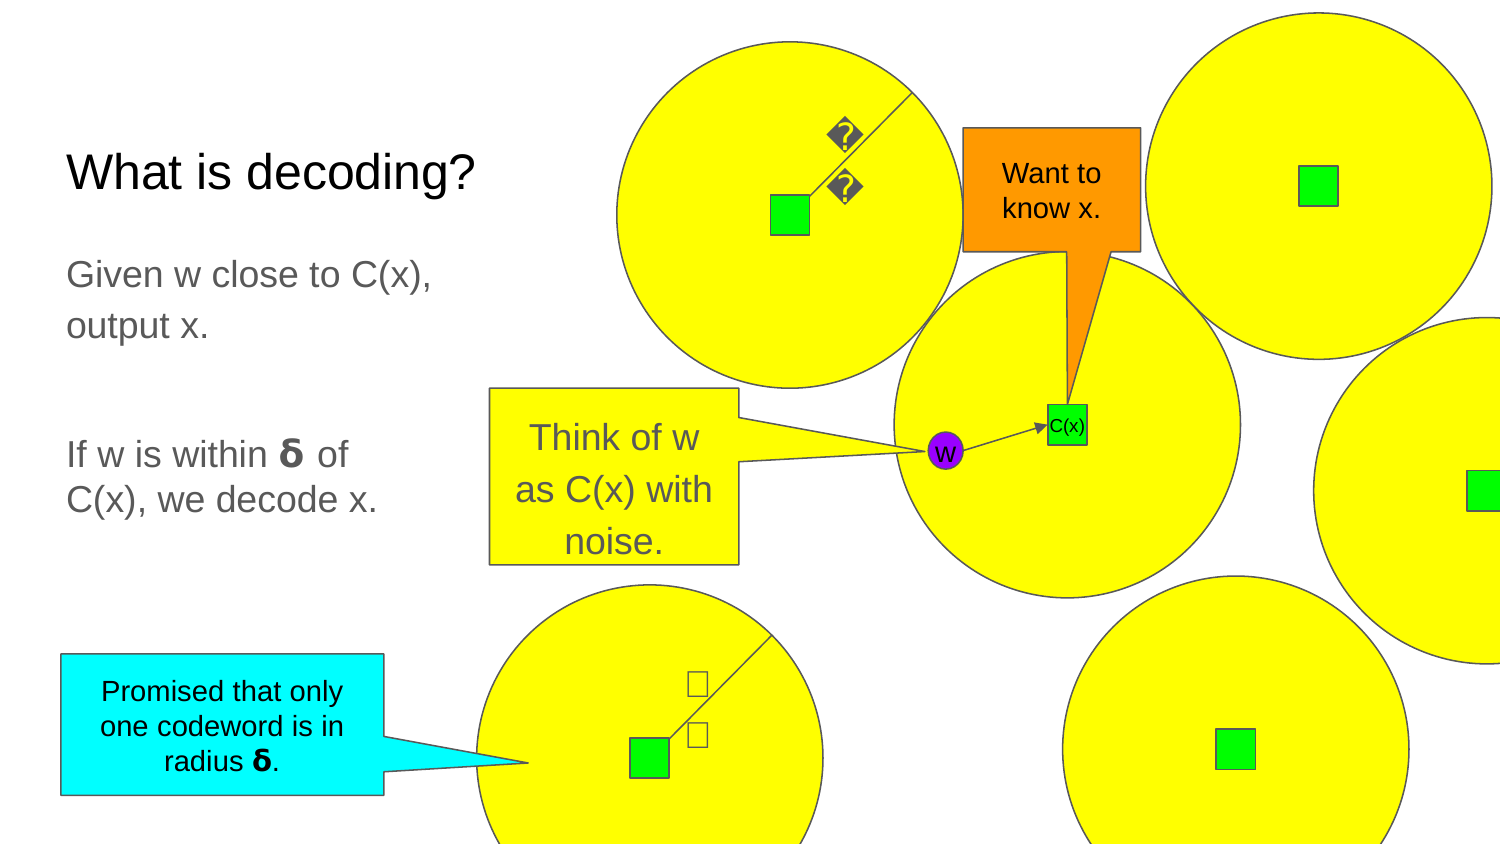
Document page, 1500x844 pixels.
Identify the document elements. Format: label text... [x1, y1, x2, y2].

text_box 𝝳 [810, 91, 868, 173]
text_box C(x) [1047, 404, 1087, 445]
text_box [1062, 576, 1409, 844]
text_box [476, 584, 823, 844]
text_box w [928, 432, 963, 470]
list Given w close to C(x), output x. [51, 227, 512, 380]
text_box [838, 174, 852, 195]
text_box Think of w as C(x) with noise. [489, 388, 925, 565]
text_box [616, 12, 1500, 664]
text_box If w is within 𝝳 of C(x), we decode x. [51, 414, 432, 539]
text_box [688, 724, 706, 747]
text_box Promised that only one codeword is in radius 𝝳. [60, 653, 529, 796]
text_box Want to know x. [963, 127, 1141, 405]
text_box 𝝳 [668, 637, 726, 720]
title What is decoding? [51, 91, 512, 216]
